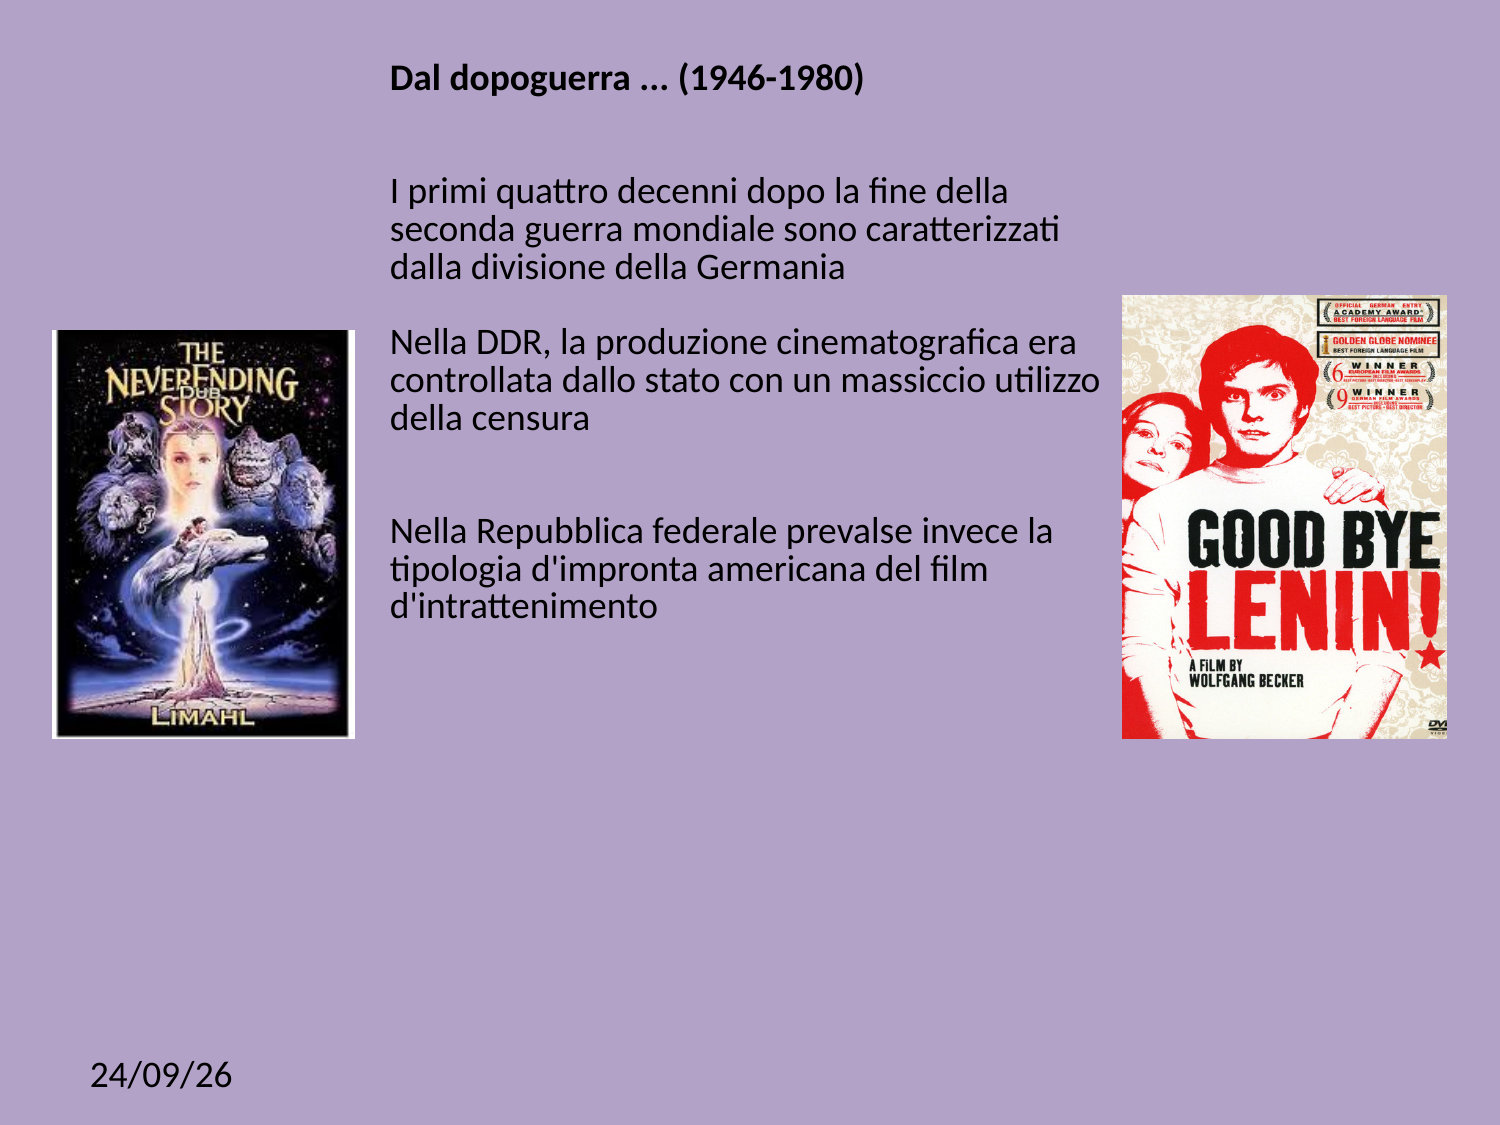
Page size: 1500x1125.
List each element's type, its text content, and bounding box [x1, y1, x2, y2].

picture [52, 330, 355, 739]
text_box Dal dopoguerra ... (1946-1980) I primi quattro decenni dopo la fine della seconda guerra mondiale sono caratterizzati dalla divisione della Germania Nella DDR, la produzione cinematografica era controllata dallo stato con un massiccio utilizzo della censura Nella Repubblica federale prevalse invece la tipologia d'impronta americana del film d'intrattenimento [374, 55, 1125, 1070]
picture [1122, 295, 1447, 739]
text_box 13/11/2015 [75, 1042, 425, 1103]
